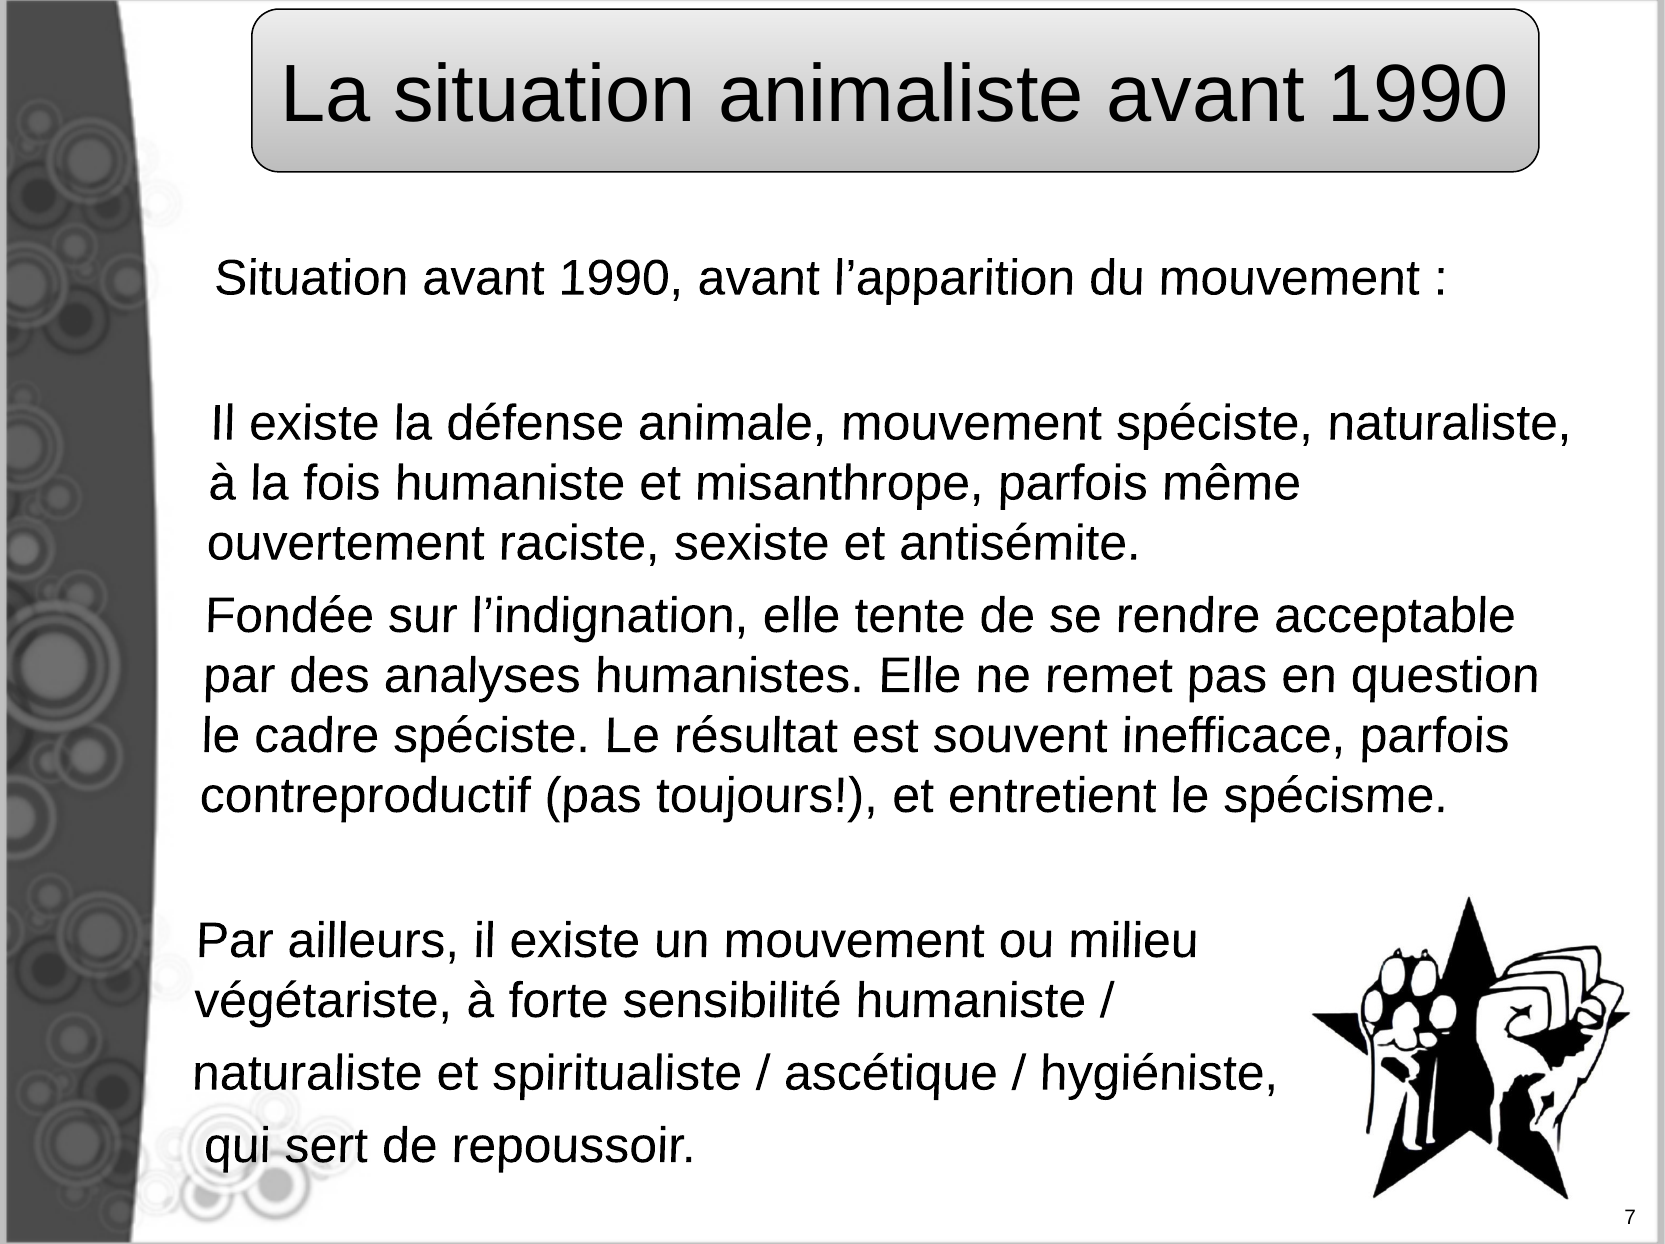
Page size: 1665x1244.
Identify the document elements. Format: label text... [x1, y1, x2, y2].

text_box Situation avant 1990, avant l’apparition du mouvement : Il existe la défense animale, mouvement spéciste, naturaliste, à la fois humaniste et misanthrope, parfois même ouvertement raciste, sexiste et antisémite. Fondée sur l’indignation, elle tente de se rendre acceptable par des analyses humanistes. Elle ne remet pas en question le cadre spéciste. Le résultat est souvent inefficace, parfois contreproductif (pas toujours!), et entretient le spécisme. Par ailleurs, il existe un mouvement ou milieu végétariste, à forte sensibilité humaniste / naturaliste et spiritualiste / ascétique / hygiéniste, qui sert de repoussoir. [180, 236, 1595, 1181]
text_box [251, 9, 1539, 172]
picture [3, 0, 1662, 1244]
text_box 7 [1297, 1195, 1645, 1237]
text_box La situation animaliste avant 1990 [260, 29, 1531, 149]
